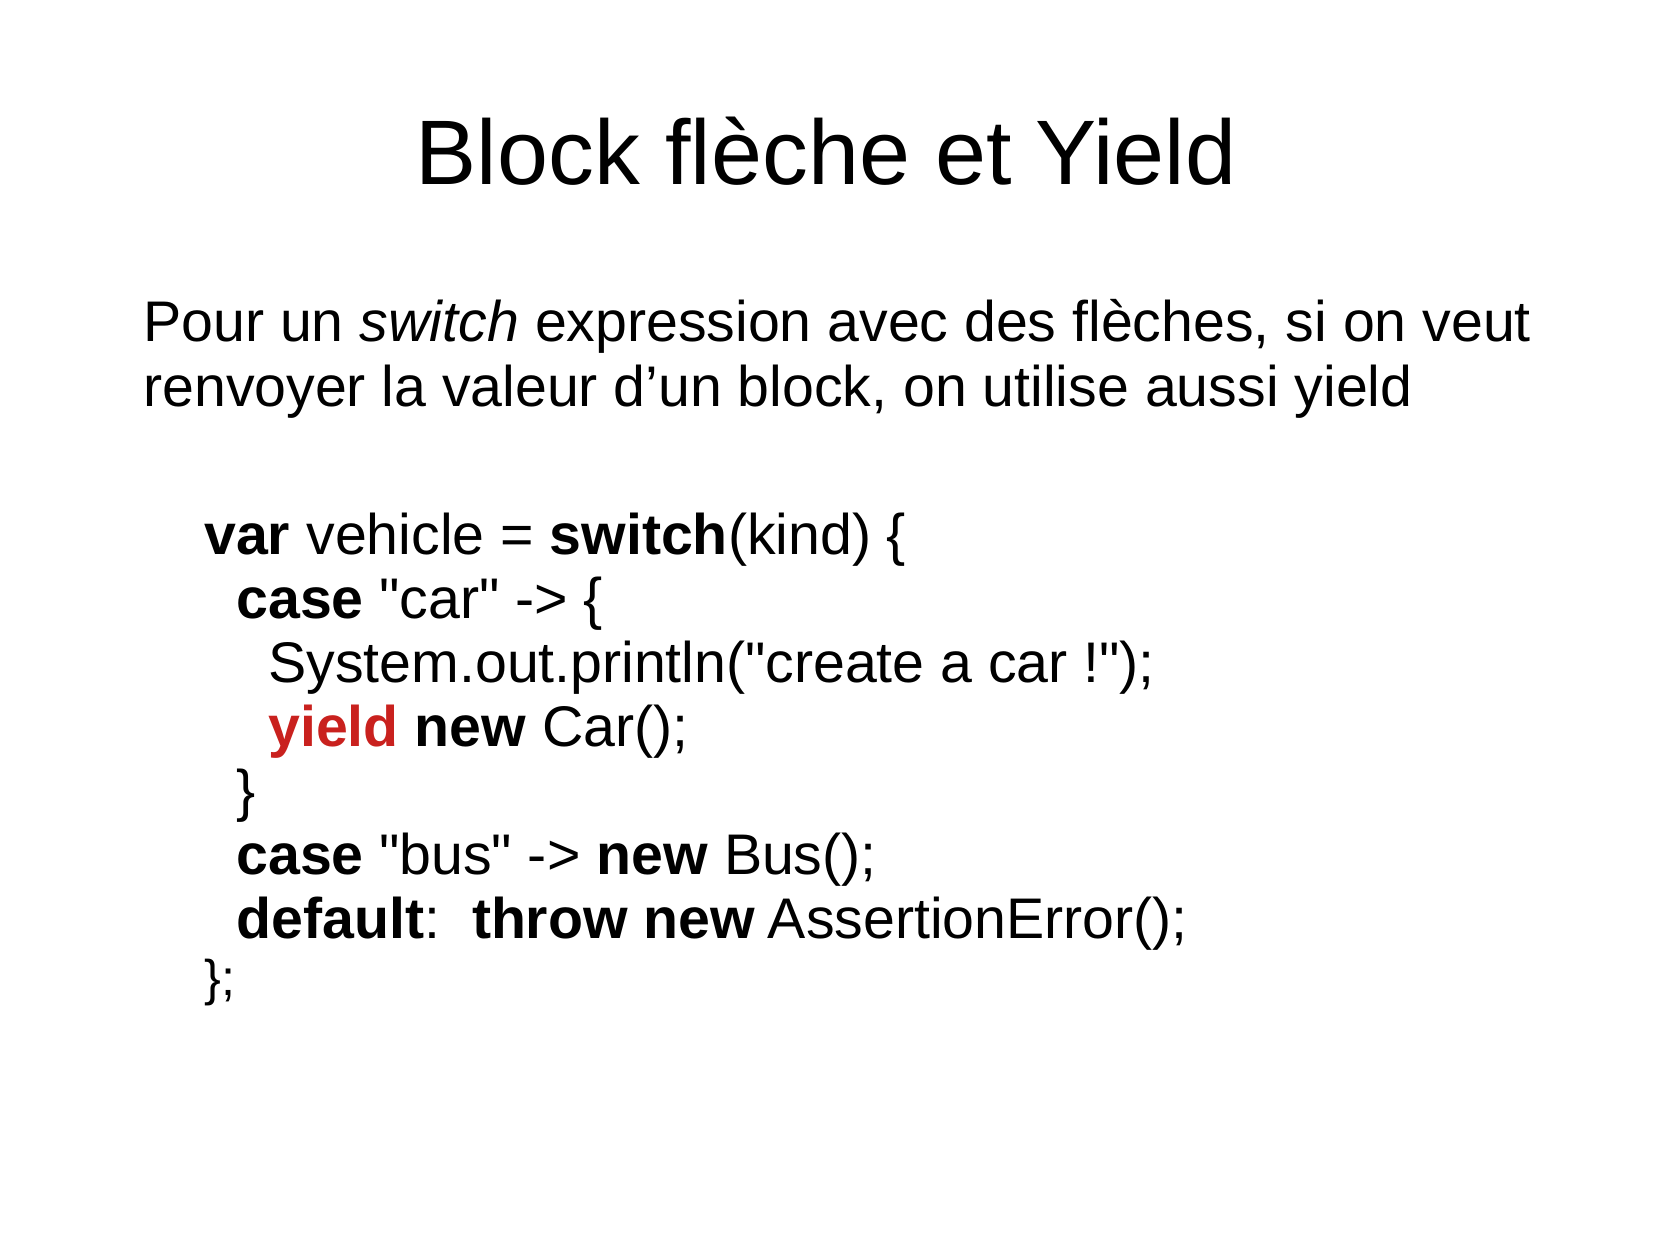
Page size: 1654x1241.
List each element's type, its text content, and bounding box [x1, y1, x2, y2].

list Pour un switch expression avec des flèches, si on veut renvoyer la valeur d’un block, on utilise aussi yield var vehicle = switch(kind) { case "car" -> { System.out.println("create a car !"); yield new Car(); } case "bus" -> new Bus(); default: throw new AssertionError(); }; [82, 290, 1571, 1010]
title Block flèche et Yield [82, 49, 1571, 257]
